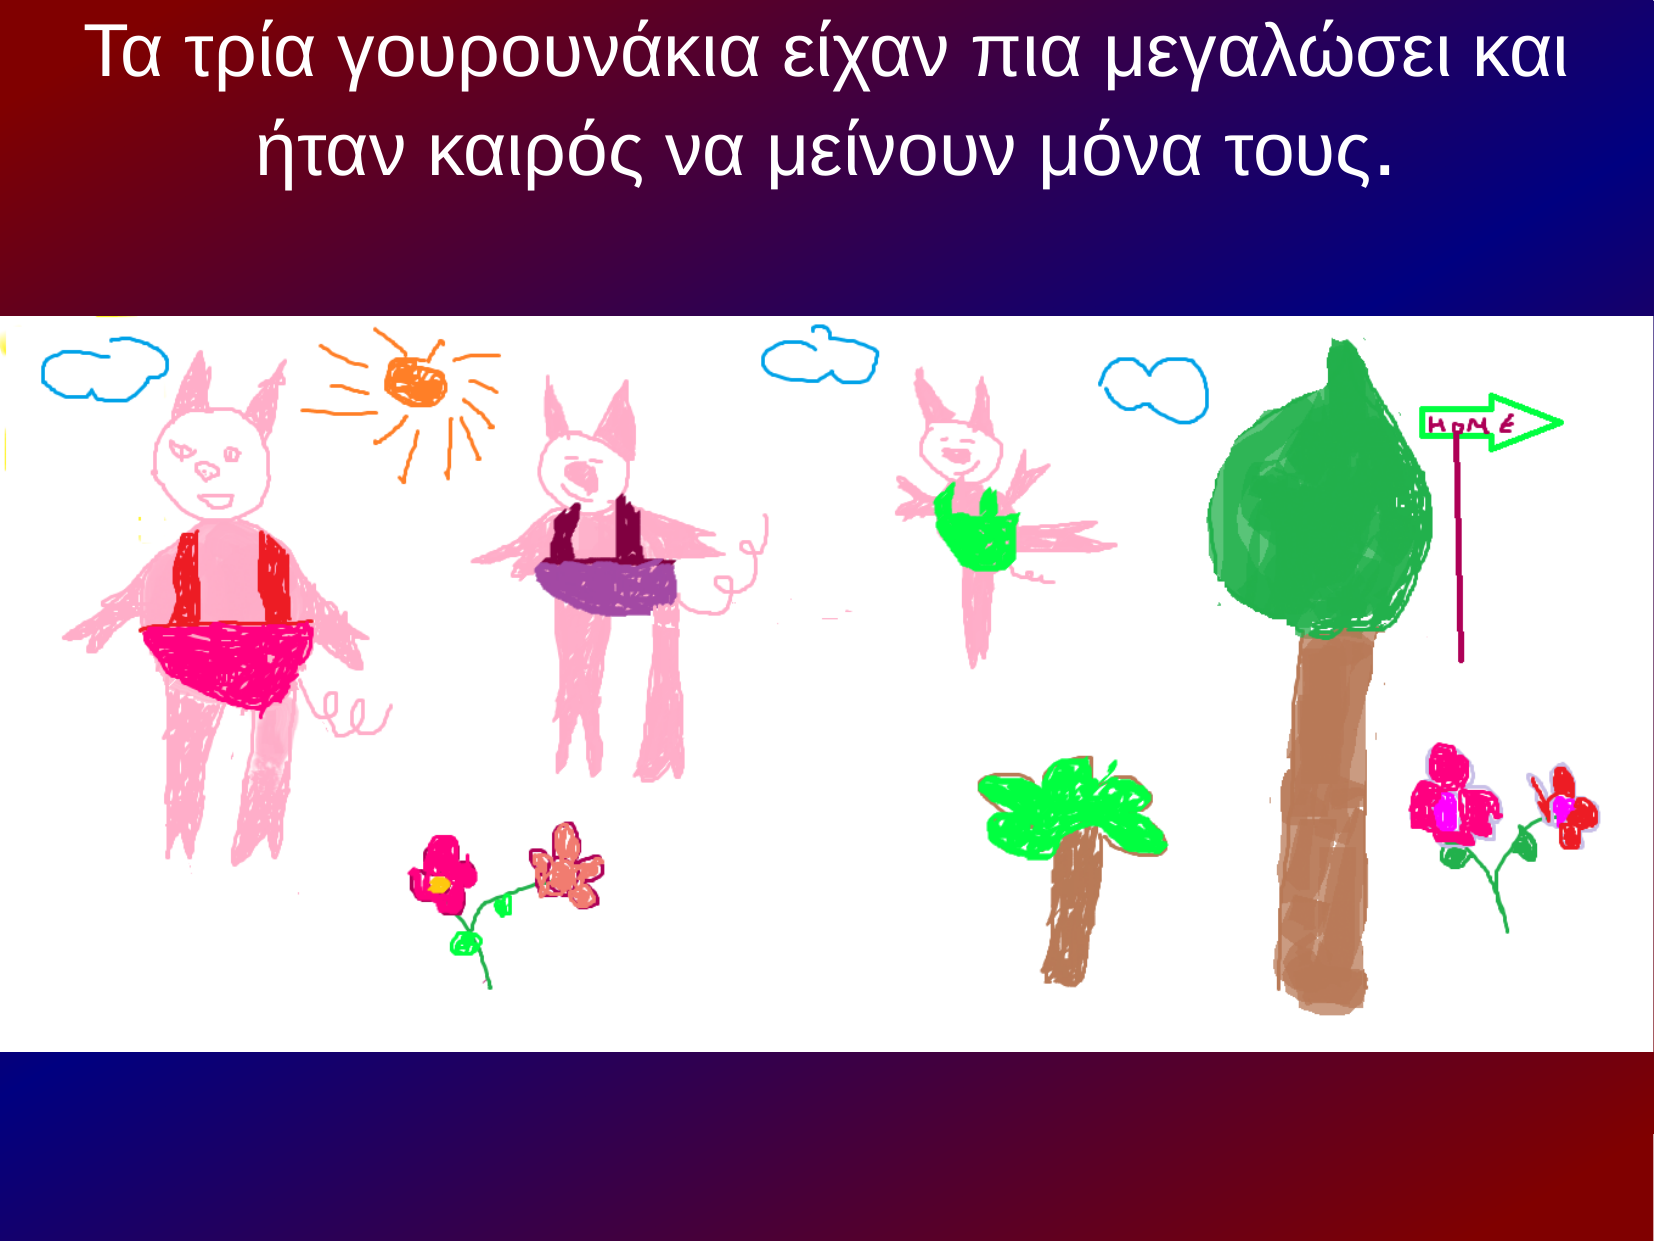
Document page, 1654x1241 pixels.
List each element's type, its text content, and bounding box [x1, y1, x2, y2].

picture [0, 316, 1654, 1052]
title Τα τρία γουρουνάκια είχαν πια μεγαλώσει και ήταν καιρός να μείνουν μόνα τους. [82, 8, 1571, 298]
